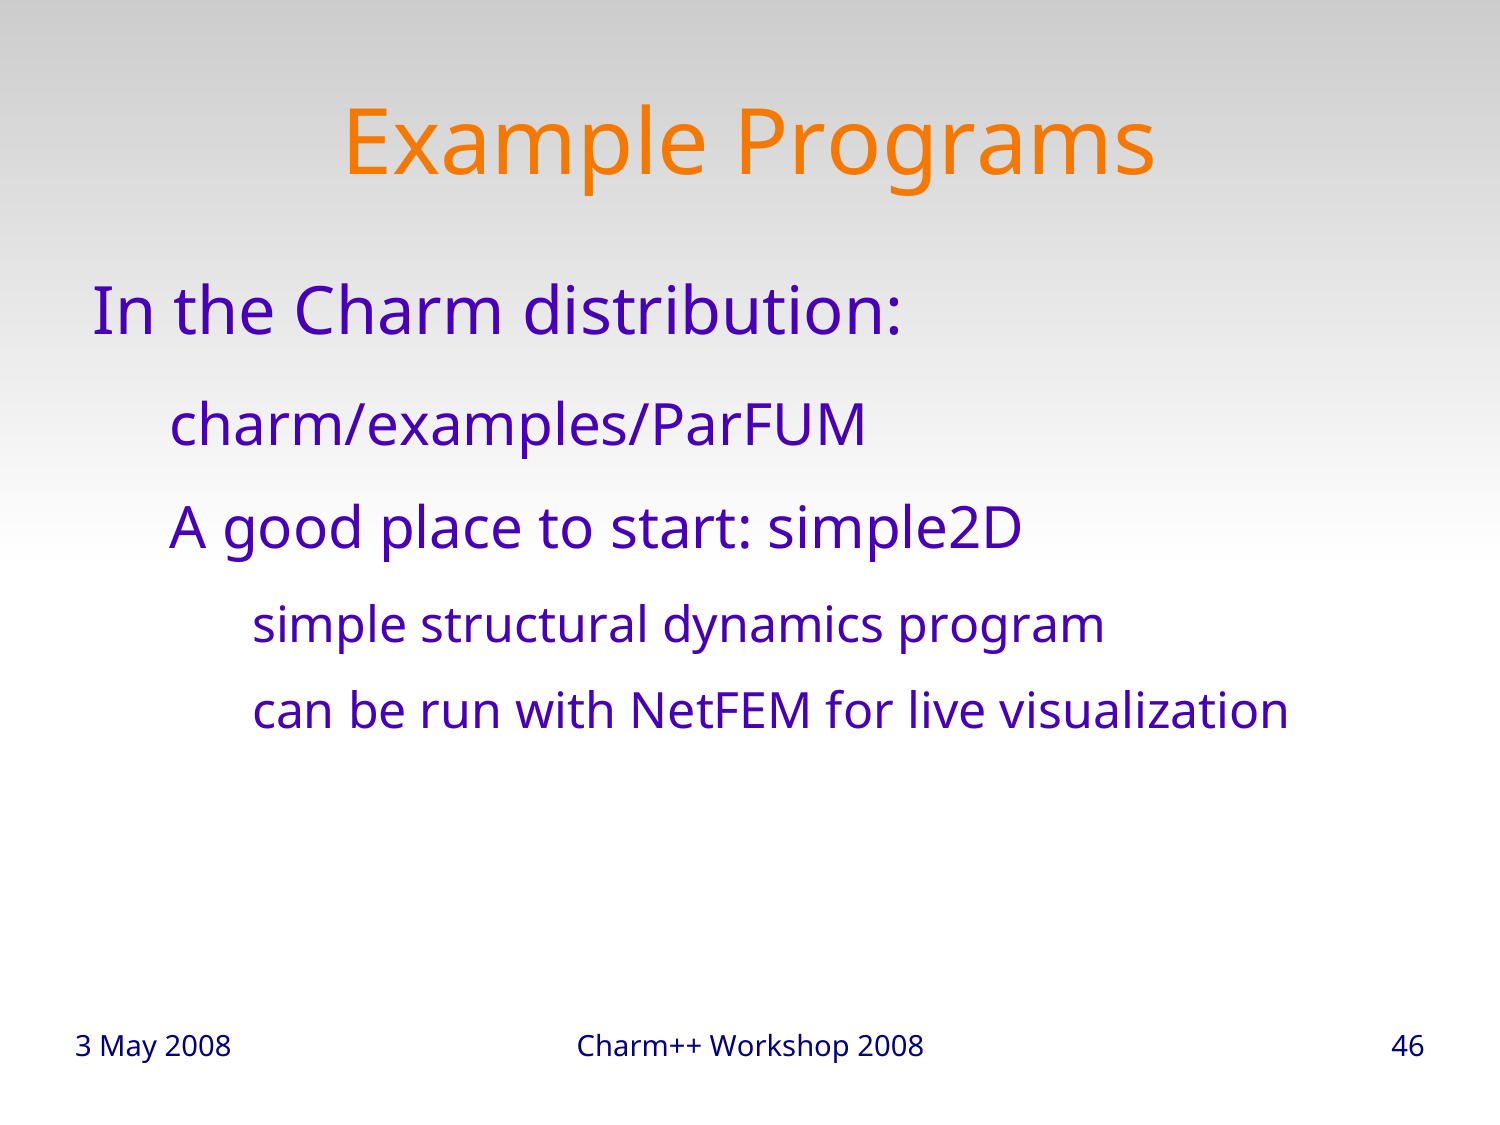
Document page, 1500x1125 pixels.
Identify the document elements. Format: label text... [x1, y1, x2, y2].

title Example Programs [75, 52, 1425, 226]
list In the Charm distribution: charm/examples/ParFUM A good place to start: simple2D simple structural dynamics program can be run with NetFEM for live visualization [75, 263, 1425, 991]
